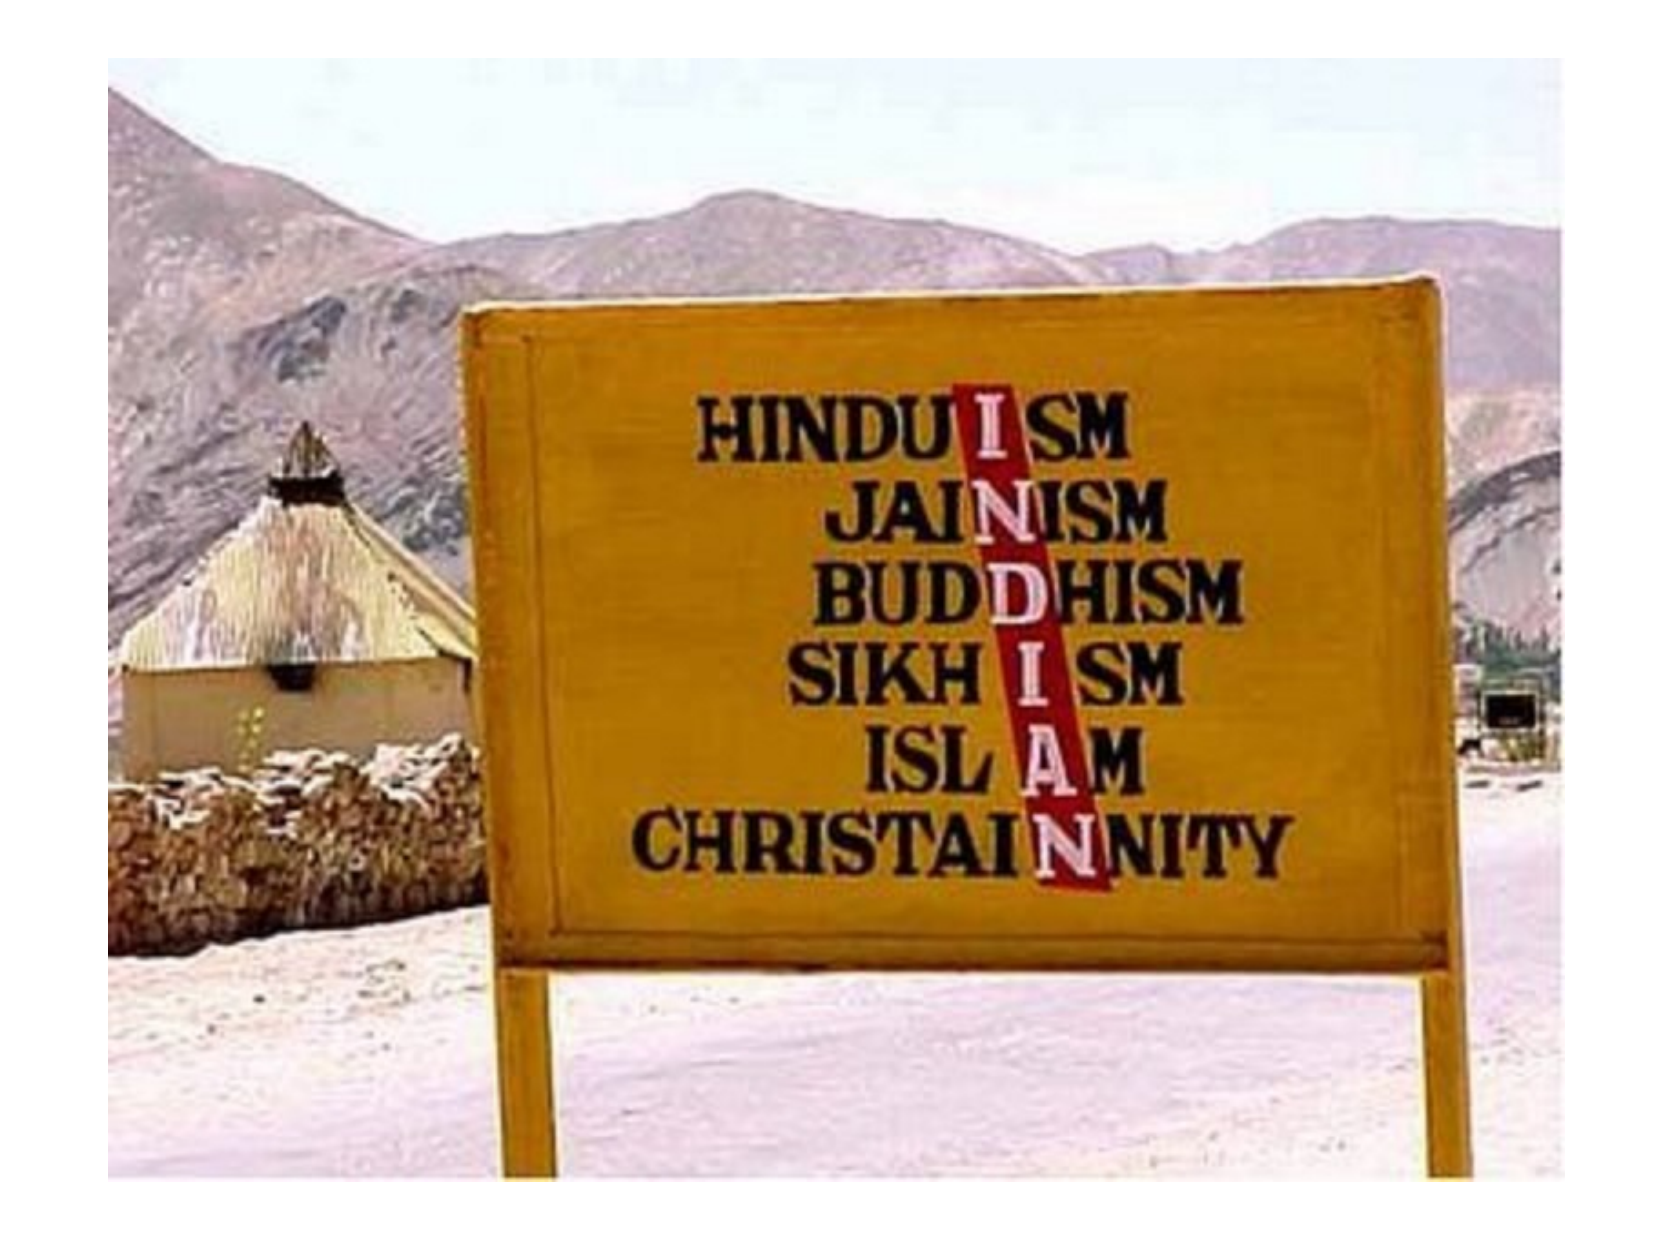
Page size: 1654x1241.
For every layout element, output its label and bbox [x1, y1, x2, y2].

picture [108, 58, 1565, 1182]
